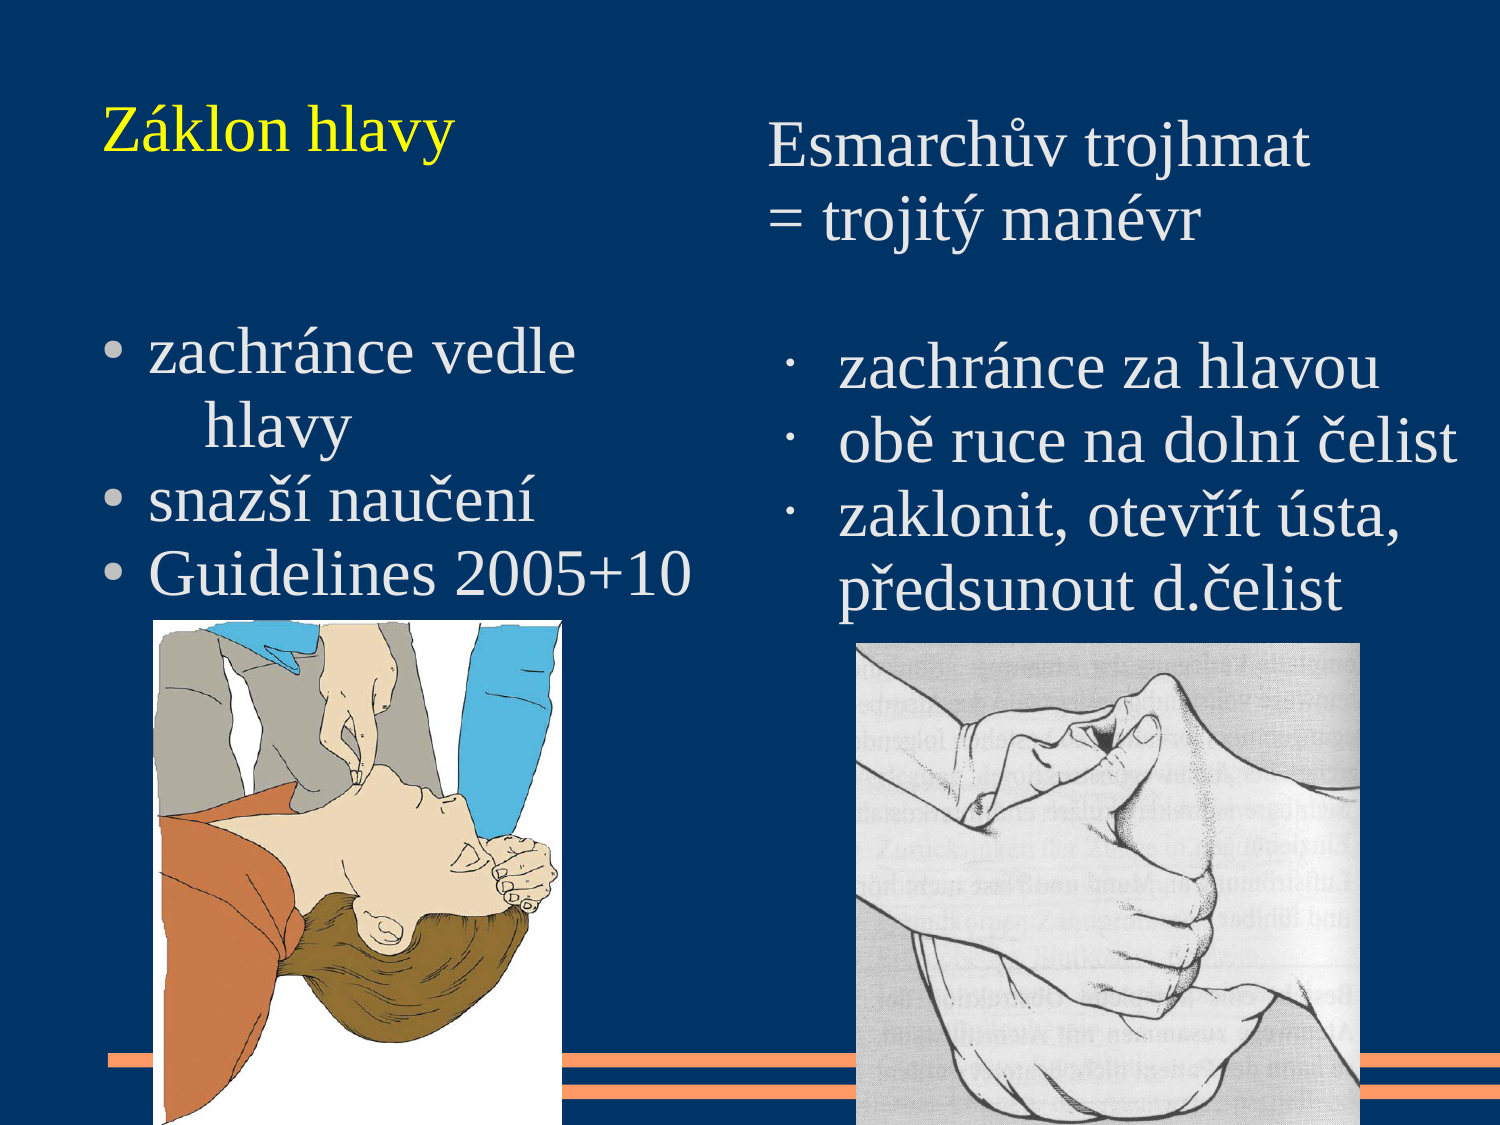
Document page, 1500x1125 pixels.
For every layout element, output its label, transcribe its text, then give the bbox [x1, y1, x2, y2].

picture [856, 827, 1360, 1125]
list Záklon hlavy zachránce vedle hlavy snazší naučení Guidelines 2005+10 [101, 92, 739, 685]
list Esmarchův trojhmat = trojitý manévr zachránce za hlavou obě ruce na dolní čelist zaklonit, otevřít ústa, předsunout d.čelist [767, 106, 1500, 827]
picture [153, 620, 562, 1125]
